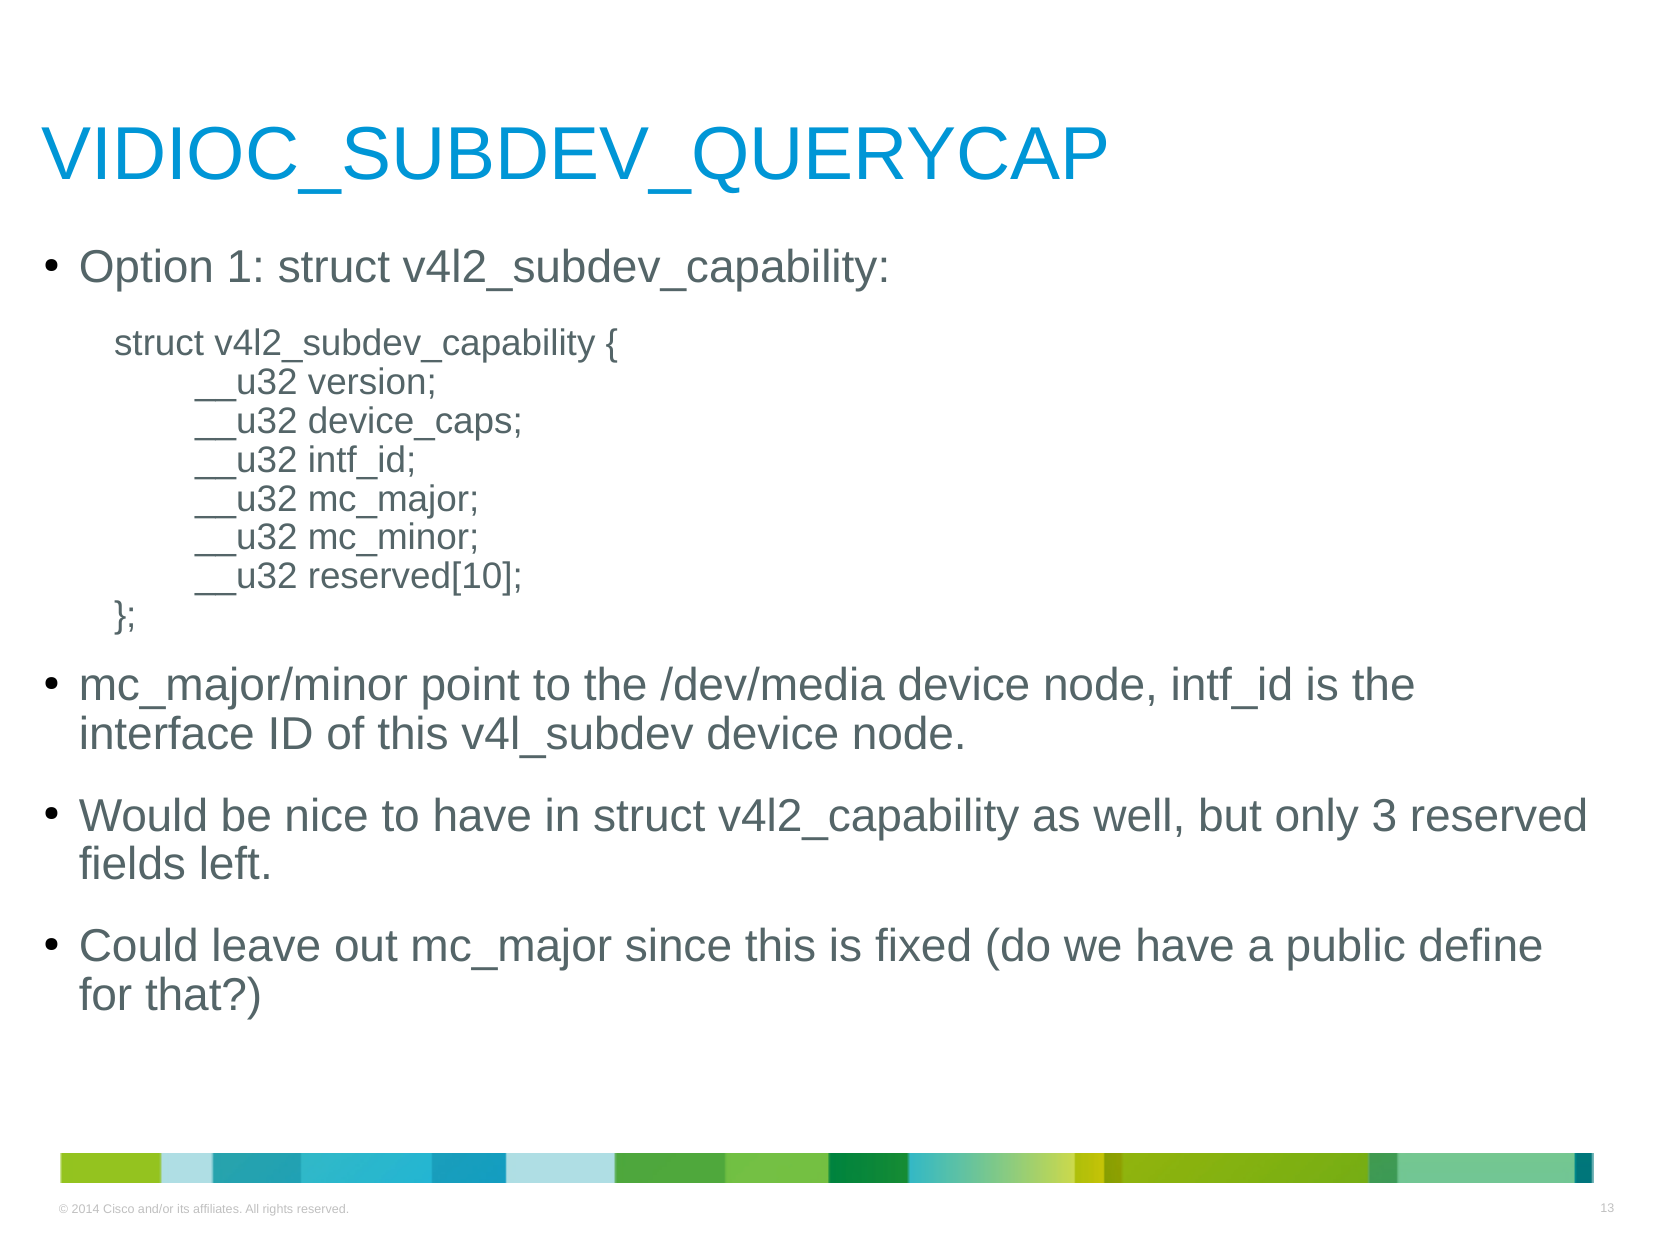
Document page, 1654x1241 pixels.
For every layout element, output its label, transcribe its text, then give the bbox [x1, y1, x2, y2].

title VIDIOC_SUBDEV_QUERYCAP [41, 78, 1595, 230]
picture [60, 1153, 1594, 1183]
list Option 1: struct v4l2_subdev_capability: struct v4l2_subdev_capability { __u32 version; __u32 device_caps; __u32 intf_id; __u32 mc_major; __u32 mc_minor; __u32 reserved[10]; }; mc_major/minor point to the /dev/media device node, intf_id is the interface ID of this v4l_subdev device node. Would be nice to have in struct v4l2_capability as well, but only 3 reserved fields left. Could leave out mc_major since this is fixed (do we have a public define for that?) [43, 243, 1595, 1141]
